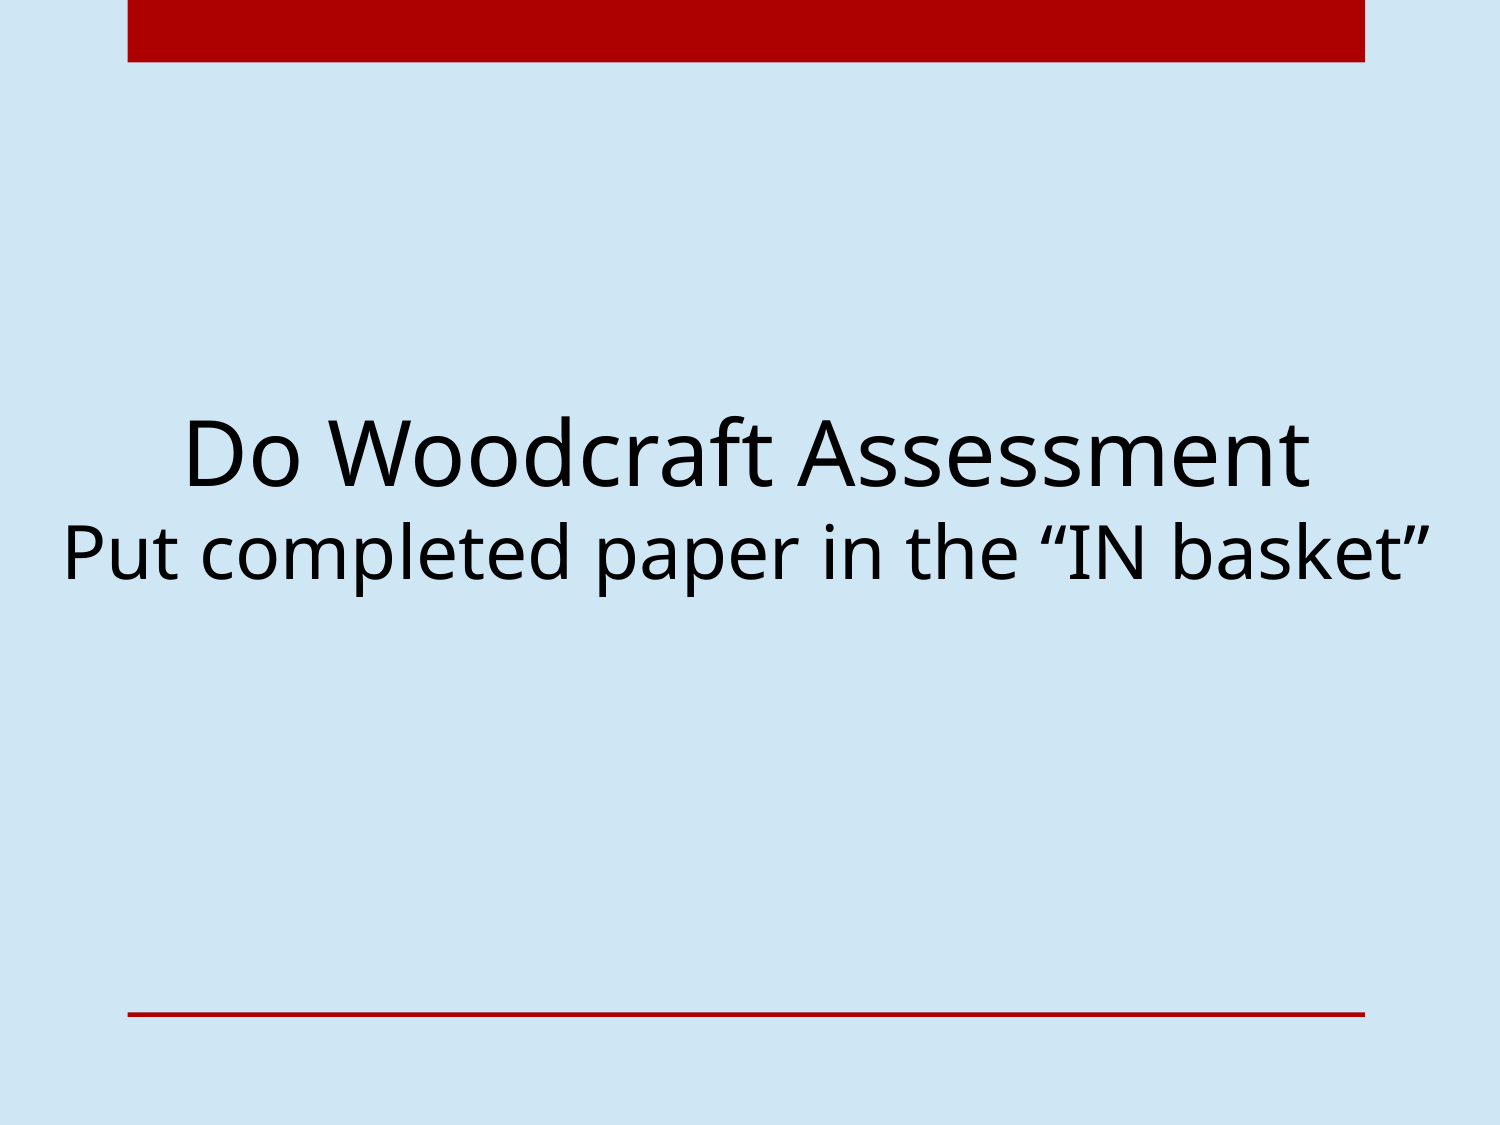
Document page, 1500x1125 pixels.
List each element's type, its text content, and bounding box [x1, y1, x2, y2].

text_box Do Woodcraft Assessment Put completed paper in the “IN basket” [46, 387, 1447, 713]
